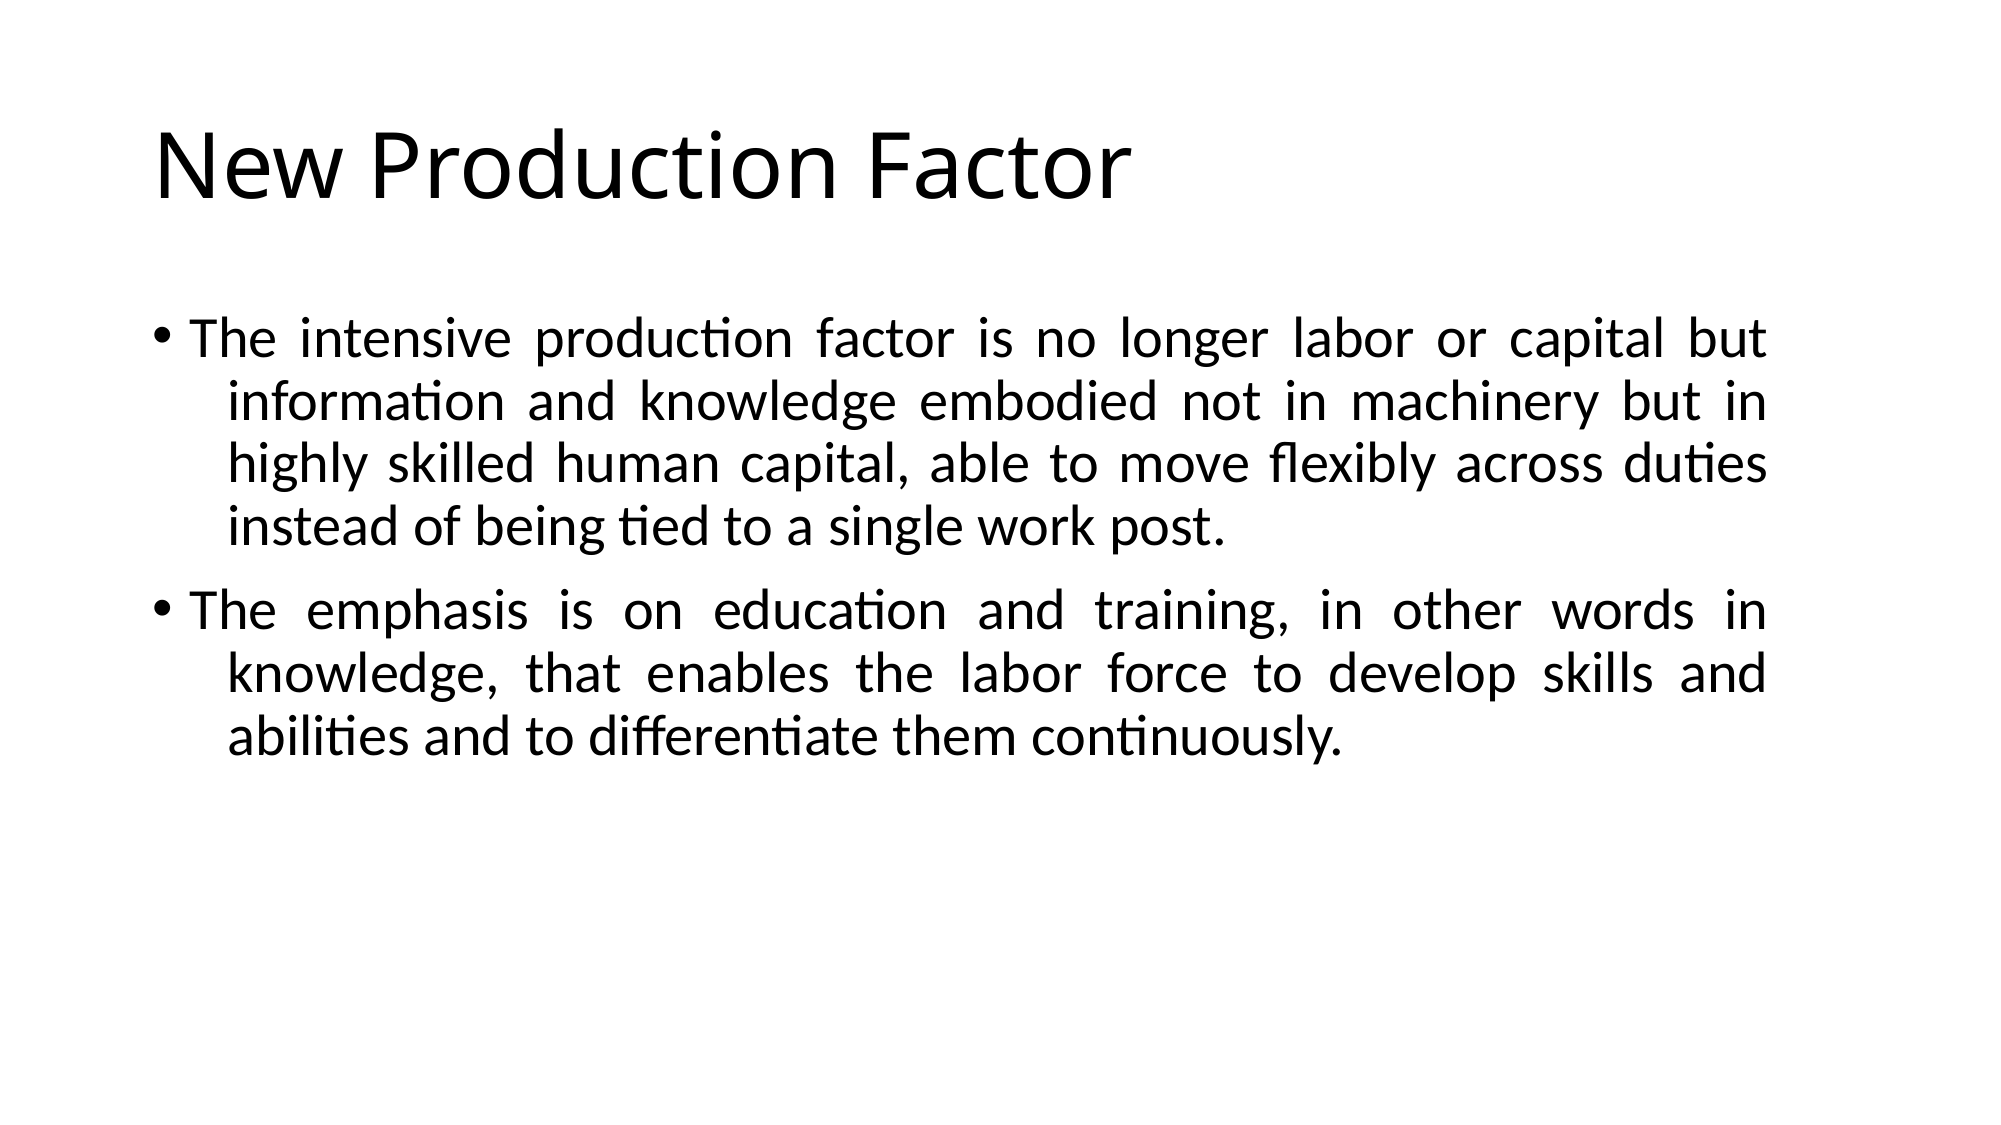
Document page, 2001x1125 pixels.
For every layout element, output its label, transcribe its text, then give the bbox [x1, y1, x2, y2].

title New Production Factor [137, 59, 1863, 278]
list The intensive production factor is no longer labor or capital but information and knowledge embodied not in machinery but in highly skilled human capital, able to move flexibly across duties instead of being tied to a single work post. The emphasis is on education and training, in other words in knowledge, that enables the labor force to develop skills and abilities and to differentiate them continuously. [137, 299, 1863, 1014]
